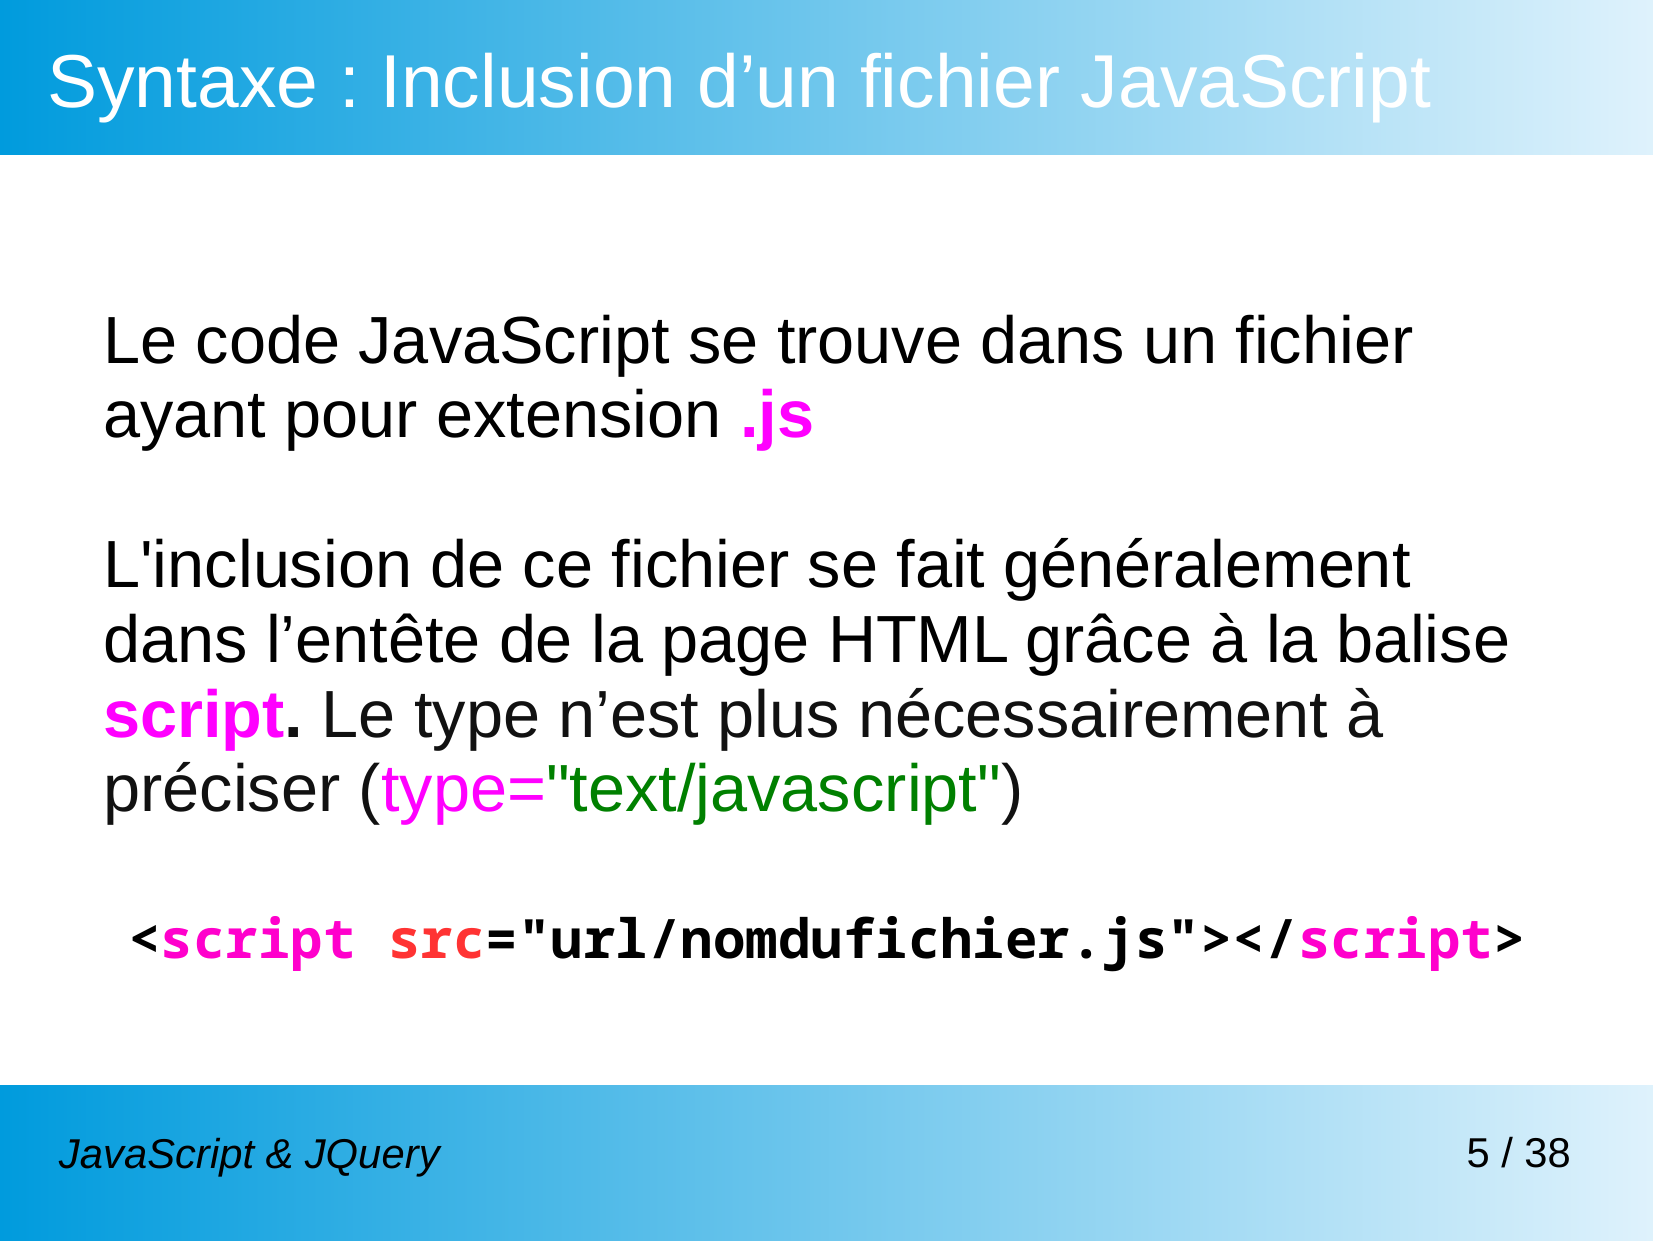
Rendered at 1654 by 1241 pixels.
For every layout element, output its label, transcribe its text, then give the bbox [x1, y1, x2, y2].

text_box Le code JavaScript se trouve dans un fichier ayant pour extension .js L'inclusion de ce fichier se fait généralement dans l’entête de la page HTML grâce à la balise script. Le type n’est plus nécessairement à préciser (type="text/javascript") <script src="url/nomdufichier.js"></script> [88, 295, 1565, 993]
title Syntaxe : Inclusion d’un fichier JavaScript [47, 28, 1536, 134]
